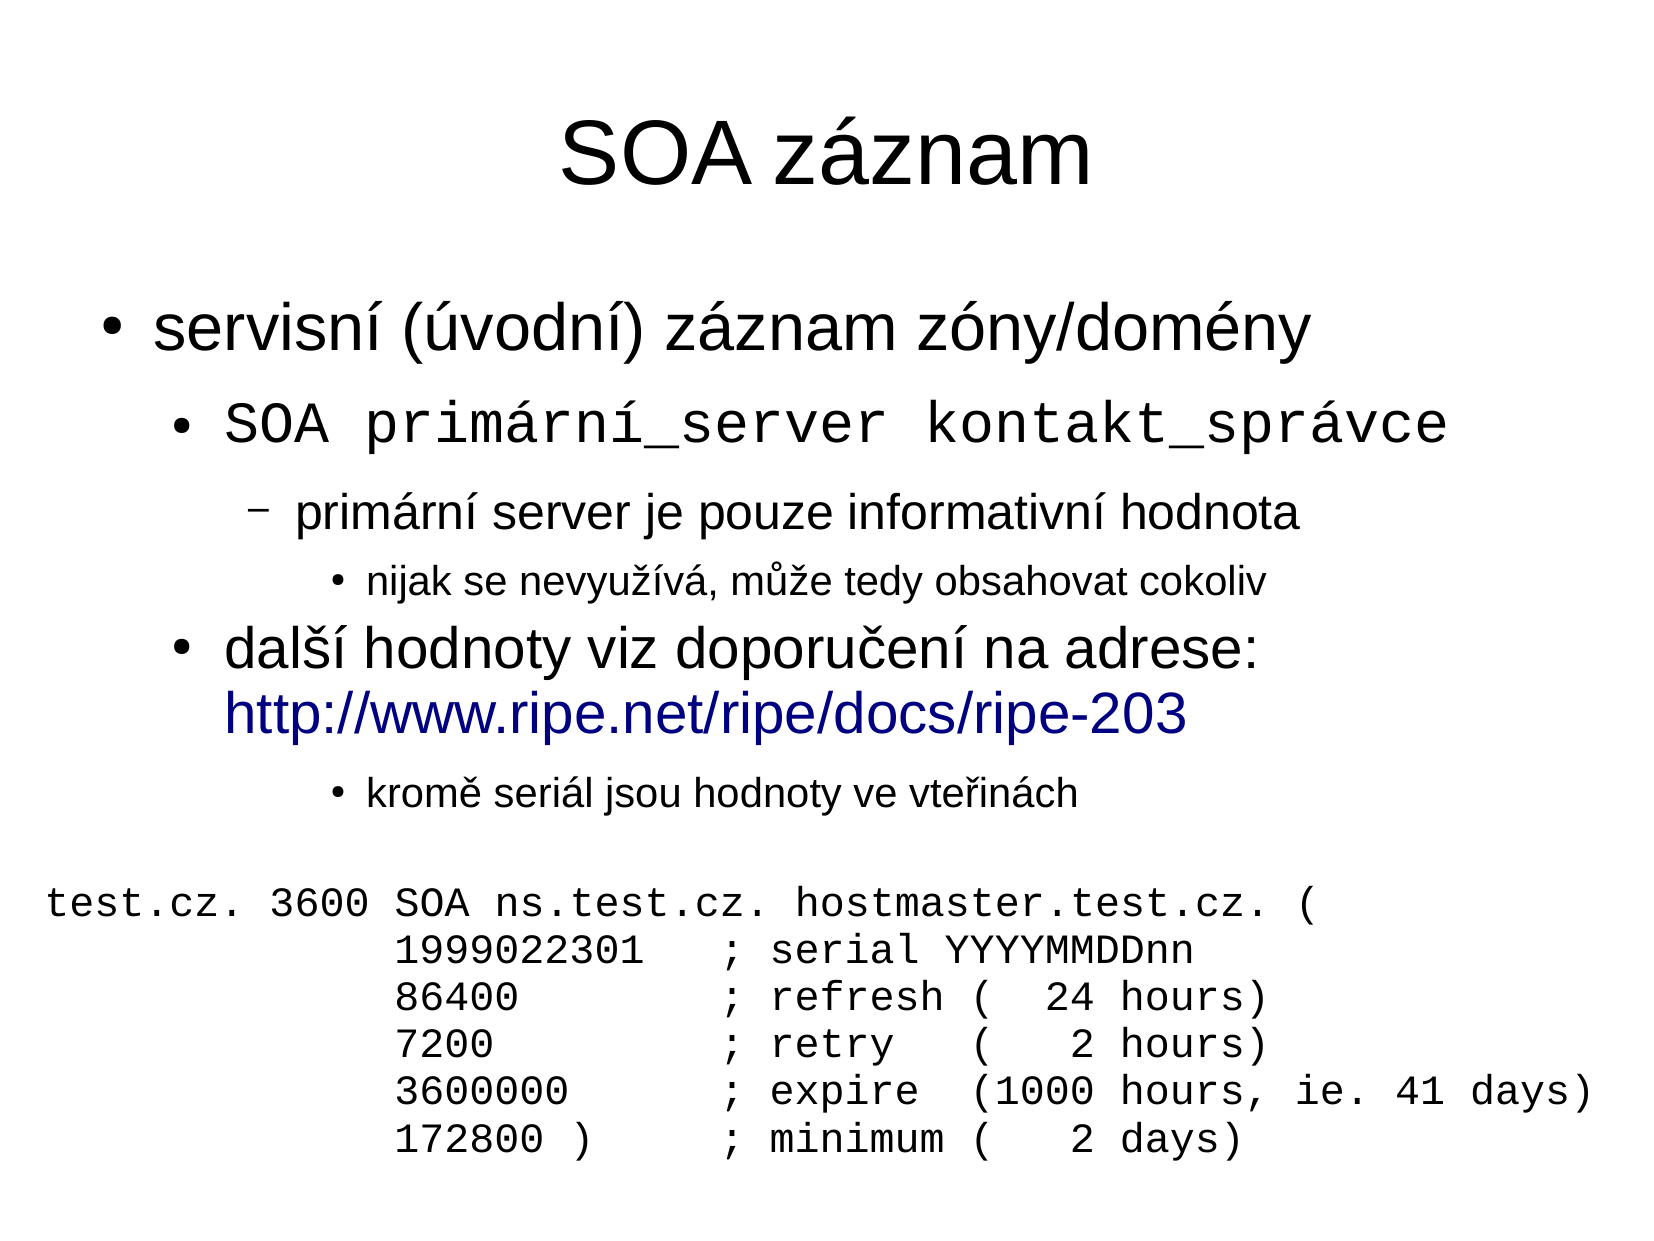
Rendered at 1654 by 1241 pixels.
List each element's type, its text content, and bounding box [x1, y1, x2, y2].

title SOA záznam [82, 49, 1571, 257]
list servisní (úvodní) záznam zóny/domény SOA primární_server kontakt_správce primární server je pouze informativní hodnota nijak se nevyužívá, může tedy obsahovat cokoliv další hodnoty viz doporučení na adrese: http://www.ripe.net/ripe/docs/ripe-203 kromě seriál jsou hodnoty ve vteřinách [82, 290, 1571, 817]
text_box test.cz. 3600 SOA ns.test.cz. hostmaster.test.cz. ( 1999022301 ; serial YYYYMMDDnn 86400 ; refresh ( 24 hours) 7200 ; retry ( 2 hours) 3600000 ; expire (1000 hours, ie. 41 days) 172800 ) ; minimum ( 2 days) [29, 874, 1625, 1173]
